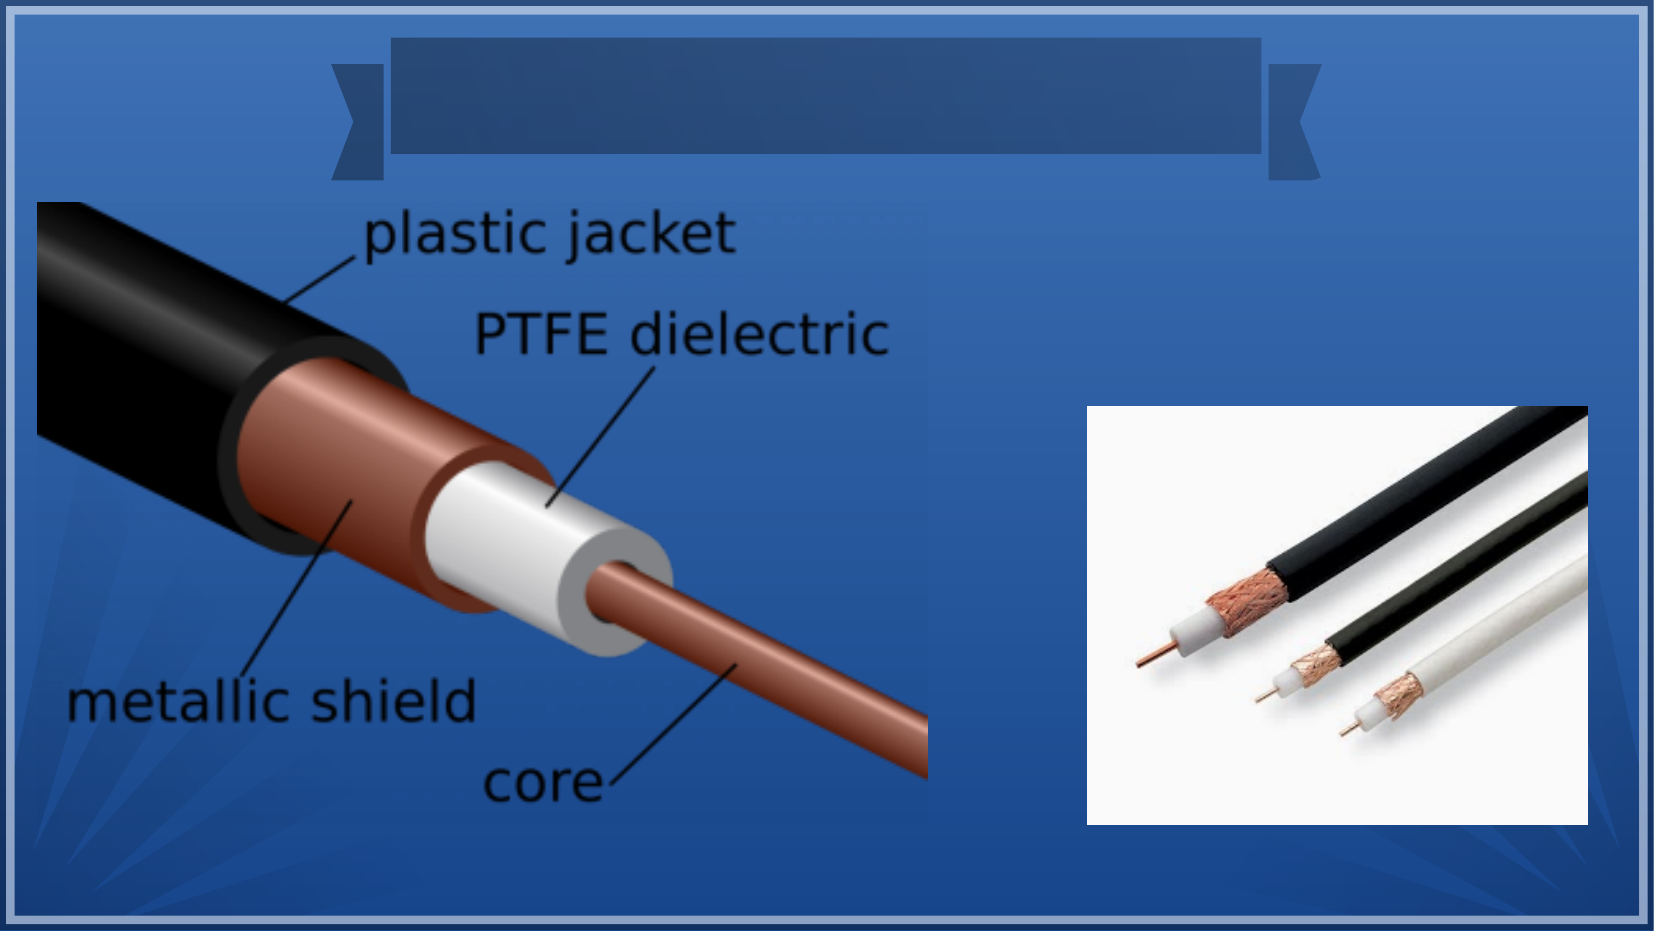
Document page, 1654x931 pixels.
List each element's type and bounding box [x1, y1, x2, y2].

picture [37, 202, 928, 826]
picture [1087, 406, 1588, 826]
